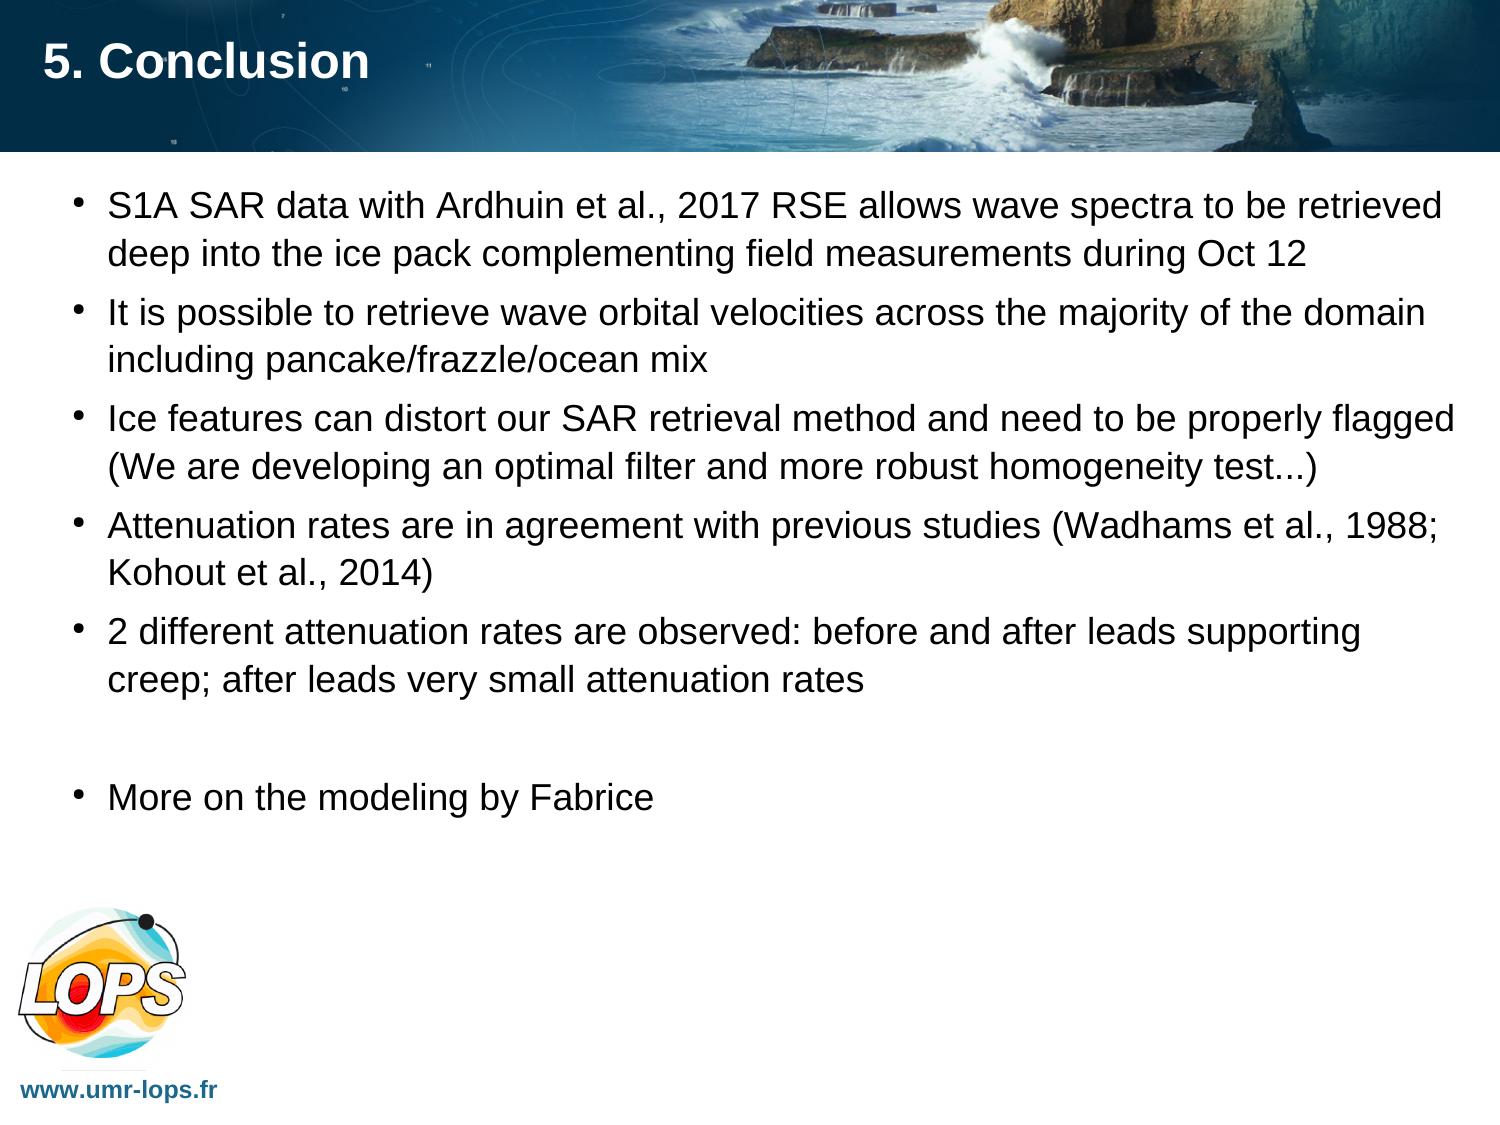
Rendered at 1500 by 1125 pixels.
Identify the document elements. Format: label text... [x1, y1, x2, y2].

text_box S1A SAR data with Ardhuin et al., 2017 RSE allows wave spectra to be retrieved deep into the ice pack complementing field measurements during Oct 12 It is possible to retrieve wave orbital velocities across the majority of the domain including pancake/frazzle/ocean mix Ice features can distort our SAR retrieval method and need to be properly flagged (We are developing an optimal filter and more robust homogeneity test...) Attenuation rates are in agreement with previous studies (Wadhams et al., 1988; Kohout et al., 2014) 2 different attenuation rates are observed: before and after leads supporting creep; after leads very small attenuation rates More on the modeling by Fabrice [57, 171, 1472, 824]
picture [0, 0, 1500, 152]
text_box 5. Conclusion [28, 17, 810, 166]
picture [12, 897, 195, 1071]
